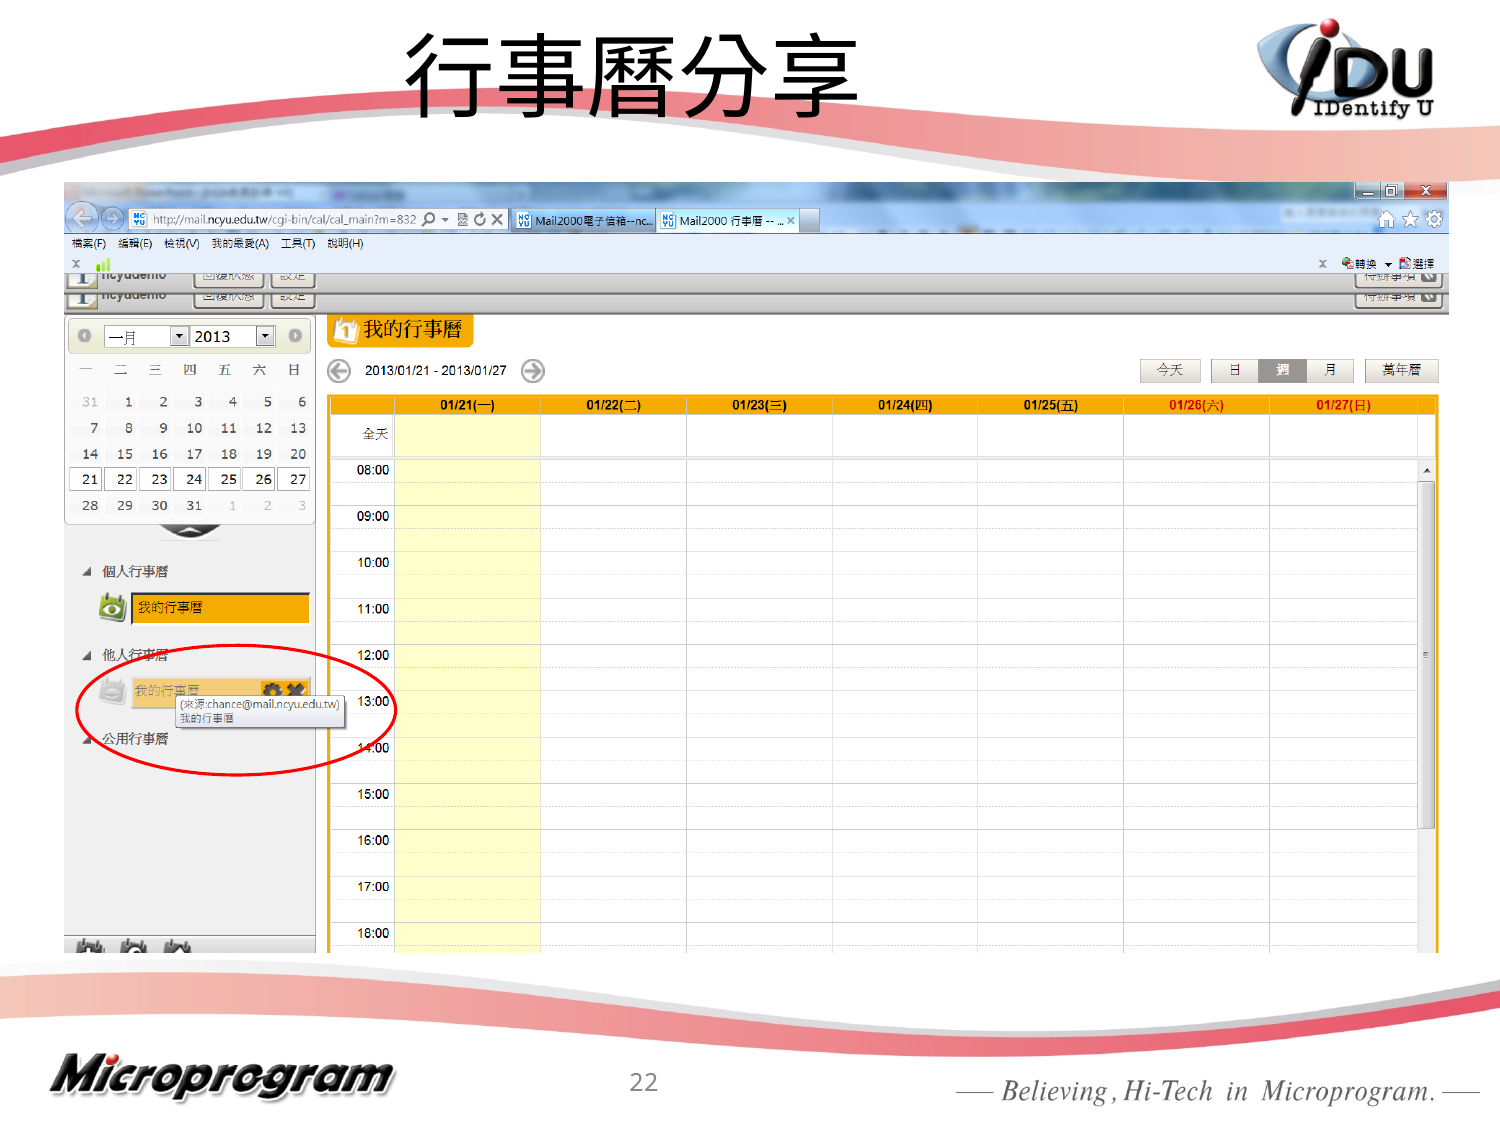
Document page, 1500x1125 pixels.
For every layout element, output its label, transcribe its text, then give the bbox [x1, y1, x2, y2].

text_box [468, 1053, 819, 1114]
picture [64, 182, 1449, 953]
title 行事曆分享 [35, 11, 1231, 118]
